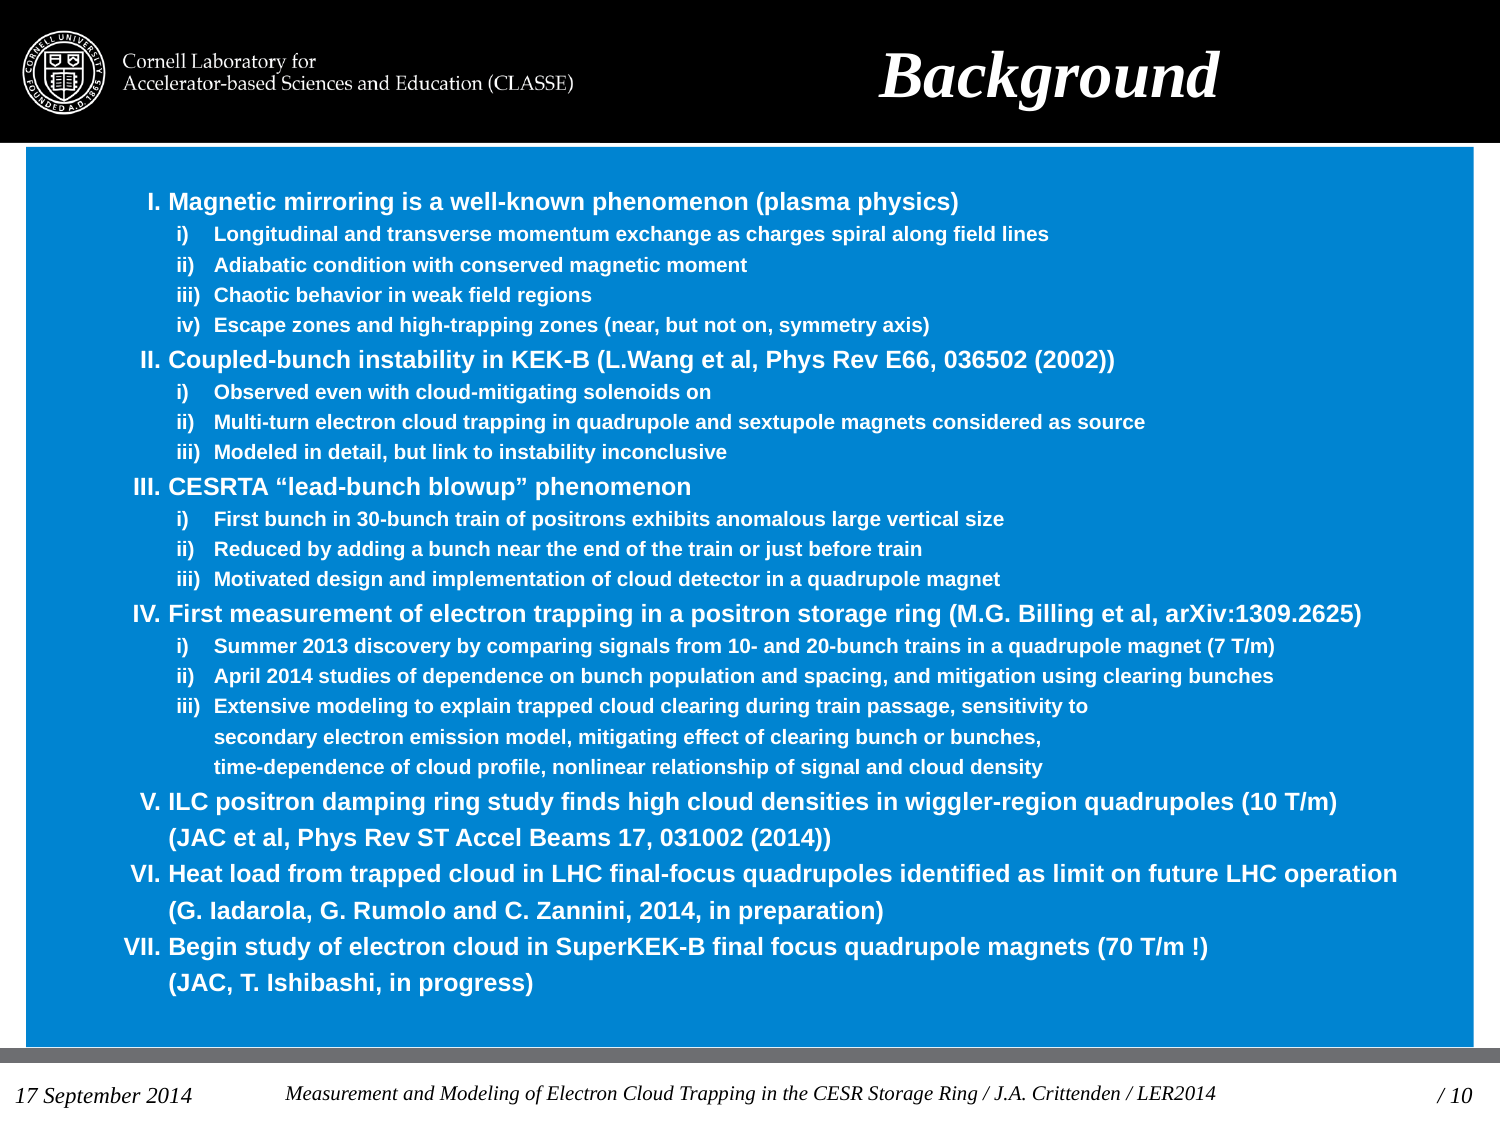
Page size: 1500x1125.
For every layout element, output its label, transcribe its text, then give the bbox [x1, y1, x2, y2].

text_box Magnetic mirroring is a well-known phenomenon (plasma physics) Longitudinal and transverse momentum exchange as charges spiral along field lines Adiabatic condition with conserved magnetic moment Chaotic behavior in weak field regions Escape zones and high-trapping zones (near, but not on, symmetry axis) Coupled-bunch instability in KEK-B (L.Wang et al, Phys Rev E66, 036502 (2002)) Observed even with cloud-mitigating solenoids on Multi-turn electron cloud trapping in quadrupole and sextupole magnets considered as source Modeled in detail, but link to instability inconclusive CESRTA “lead-bunch blowup” phenomenon First bunch in 30-bunch train of positrons exhibits anomalous large vertical size Reduced by adding a bunch near the end of the train or just before train Motivated design and implementation of cloud detector in a quadrupole magnet First measurement of electron trapping in a positron storage ring (M.G. Billing et al, arXiv:1309.2625) Summer 2013 discovery by comparing signals from 10- and 20-bunch trains in a quadrupole magnet (7 T/m) April 2014 studies of dependence on bunch population and spacing, and mitigation using clearing bunches Extensive modeling to explain trapped cloud clearing during train passage, sensitivity to secondary electron emission model, mitigating effect of clearing bunch or bunches, time-dependence of cloud profile, nonlinear relationship of signal and cloud density ILC positron damping ring study finds high cloud densities in wiggler-region quadrupoles (10 T/m) (JAC et al, Phys Rev ST Accel Beams 17, 031002 (2014)) Heat load from trapped cloud in LHC final-focus quadrupoles identified as limit on future LHC operation (G. Iadarola, G. Rumolo and C. Zannini, 2014, in preparation) Begin study of electron cloud in SuperKEK-B final focus quadrupole magnets (70 T/m !) (JAC, T. Ishibashi, in progress) [26, 146, 1474, 1048]
title Background [600, 7, 1500, 143]
picture [0, 0, 1500, 143]
